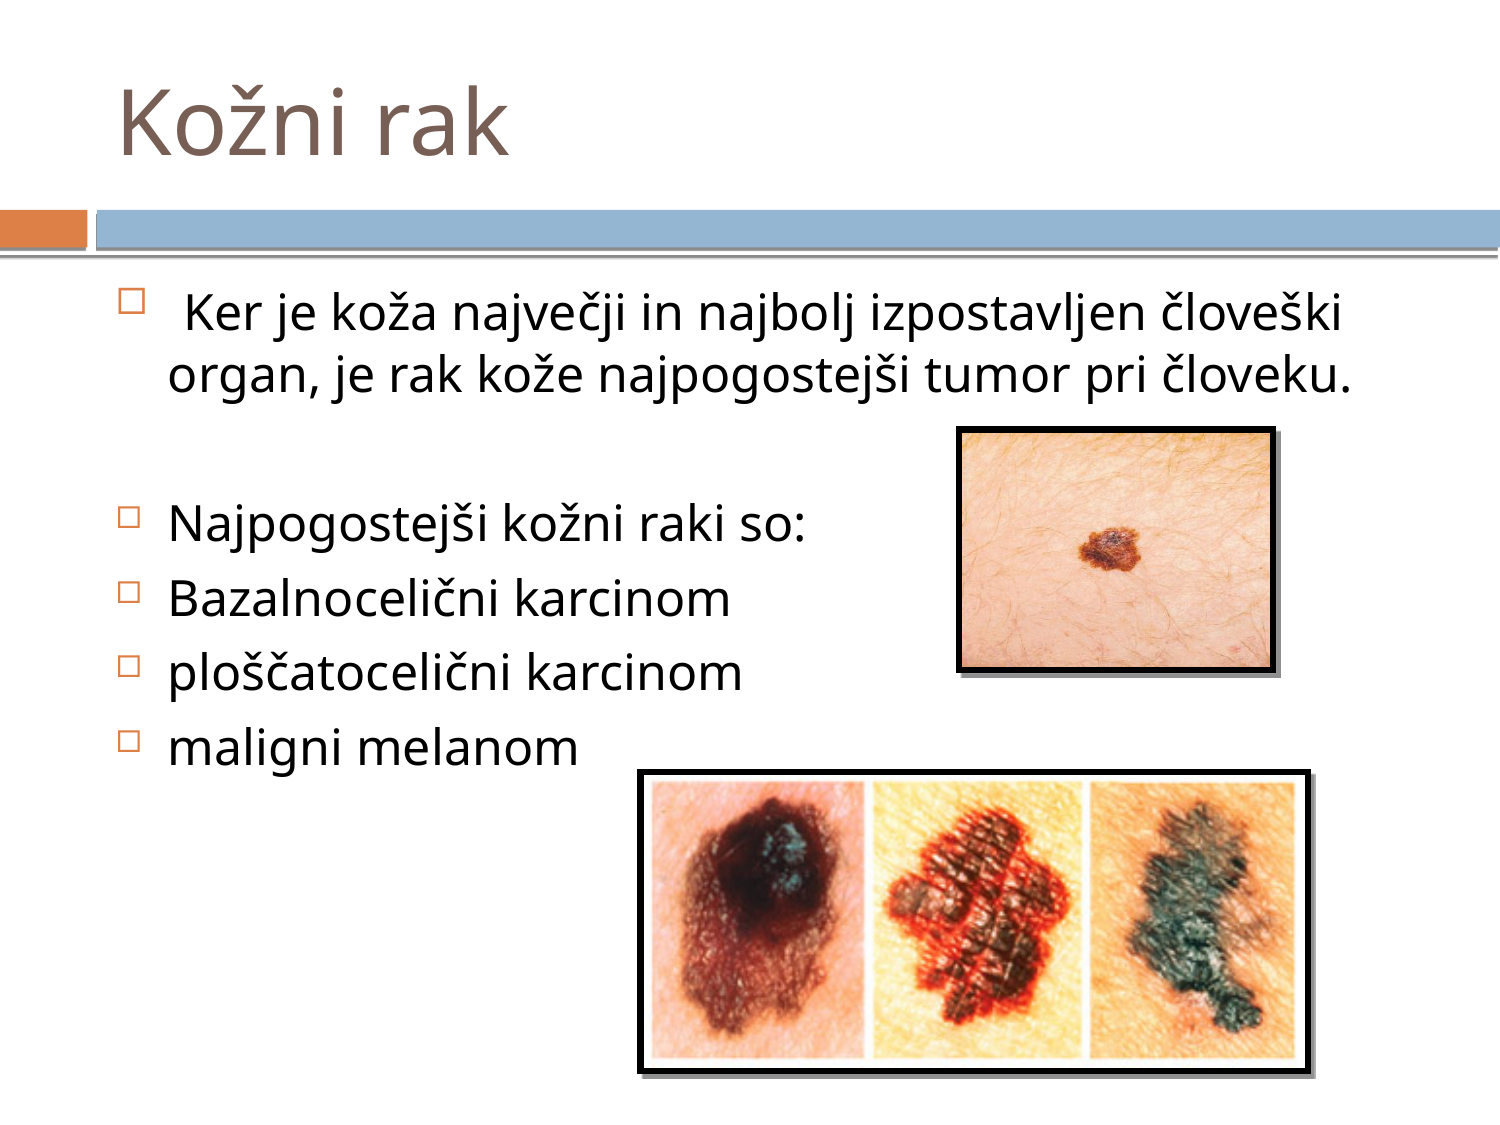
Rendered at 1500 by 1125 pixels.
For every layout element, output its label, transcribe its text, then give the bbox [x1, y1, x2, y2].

picture [962, 432, 1270, 667]
list Ker je koža največji in najbolj izpostavljen človeški organ, je rak kože najpogostejši tumor pri človeku. Najpogostejši kožni raki so: Bazalnocelični karcinom ploščatocelični karcinom maligni melanom [100, 262, 1438, 1000]
picture [643, 774, 1306, 1068]
title Kožni rak [100, 37, 1438, 200]
